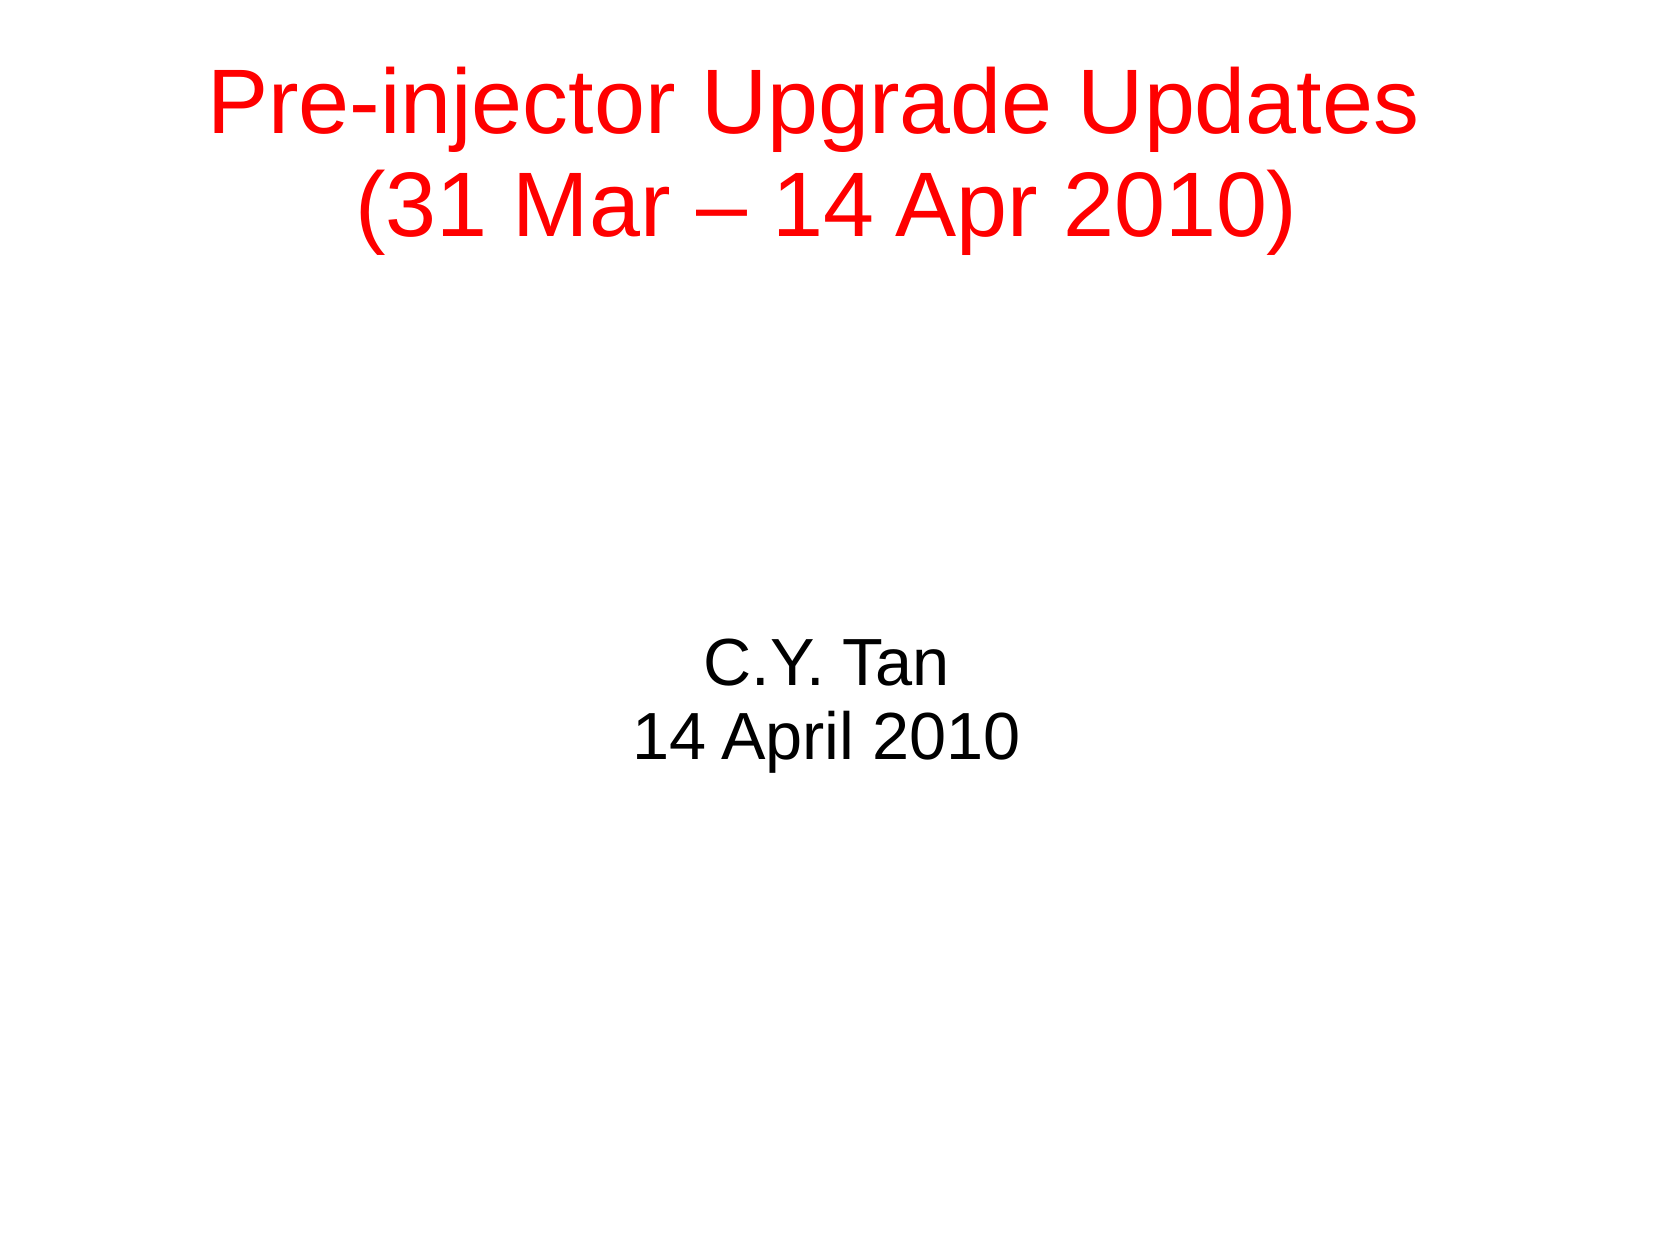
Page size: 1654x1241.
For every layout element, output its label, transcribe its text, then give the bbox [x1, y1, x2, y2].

subtitle C.Y. Tan 14 April 2010 [82, 297, 1571, 1102]
title Pre-injector Upgrade Updates (31 Mar – 14 Apr 2010) [82, 50, 1571, 256]
